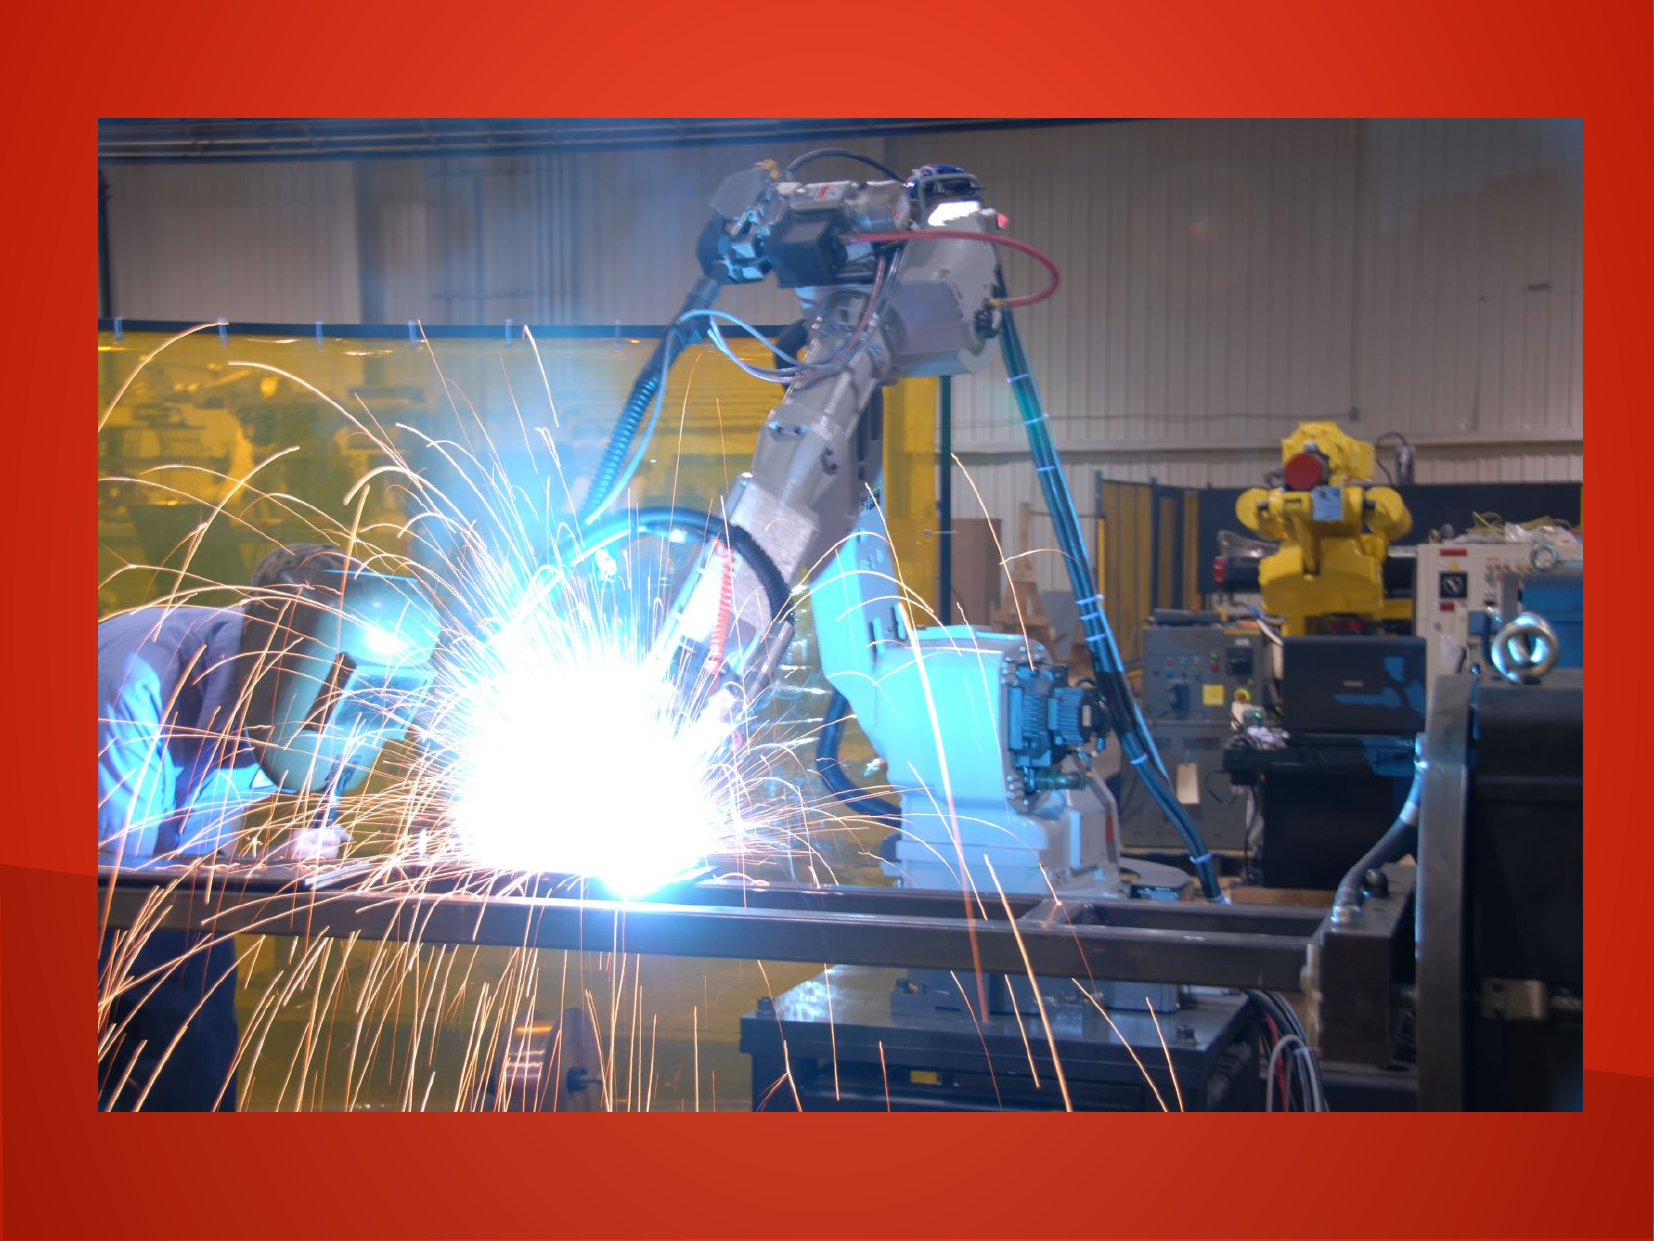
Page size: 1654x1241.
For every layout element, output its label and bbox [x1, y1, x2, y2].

picture [98, 118, 1583, 1112]
